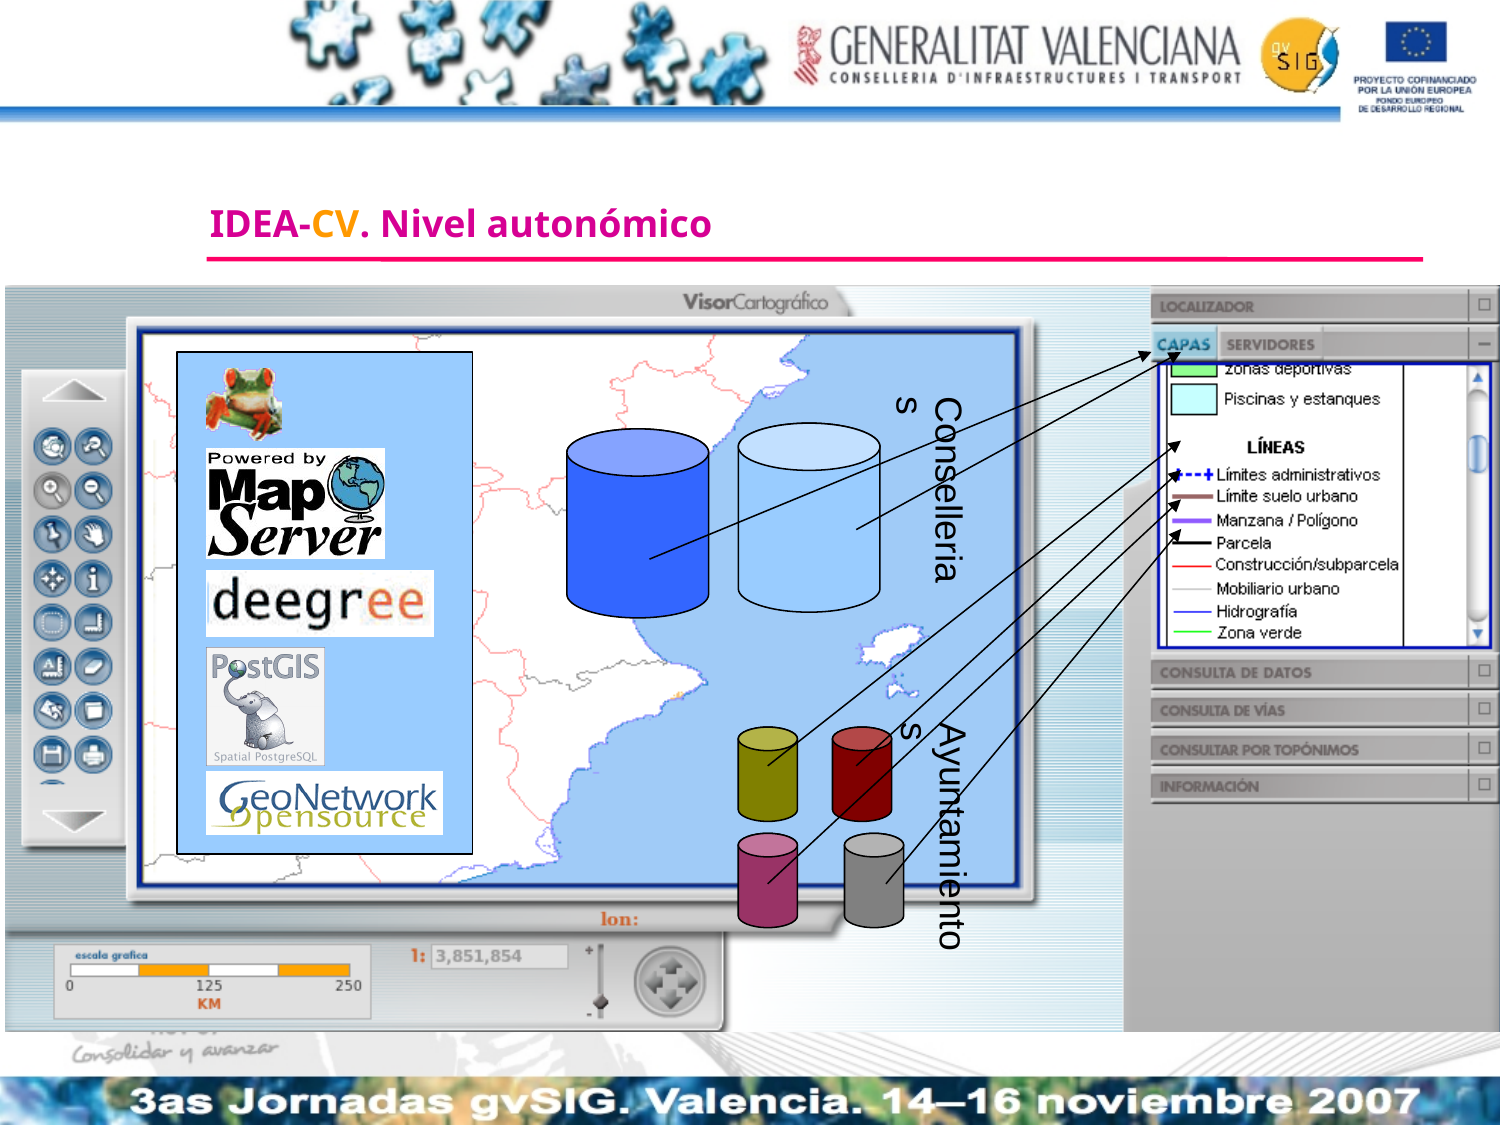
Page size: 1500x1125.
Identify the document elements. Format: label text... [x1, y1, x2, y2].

text_box Ayuntamientos [910, 707, 979, 971]
text_box [738, 450, 880, 521]
text_box [844, 848, 904, 928]
text_box [566, 454, 709, 618]
text_box IDEA-CV. Nivel autonómico [195, 184, 728, 257]
text_box Consellerias [905, 381, 975, 603]
text_box [832, 741, 892, 817]
text_box [738, 742, 798, 822]
text_box [177, 352, 473, 855]
text_box [738, 466, 880, 613]
picture [0, 0, 1500, 1125]
text_box [738, 847, 798, 928]
text_box [841, 771, 892, 822]
